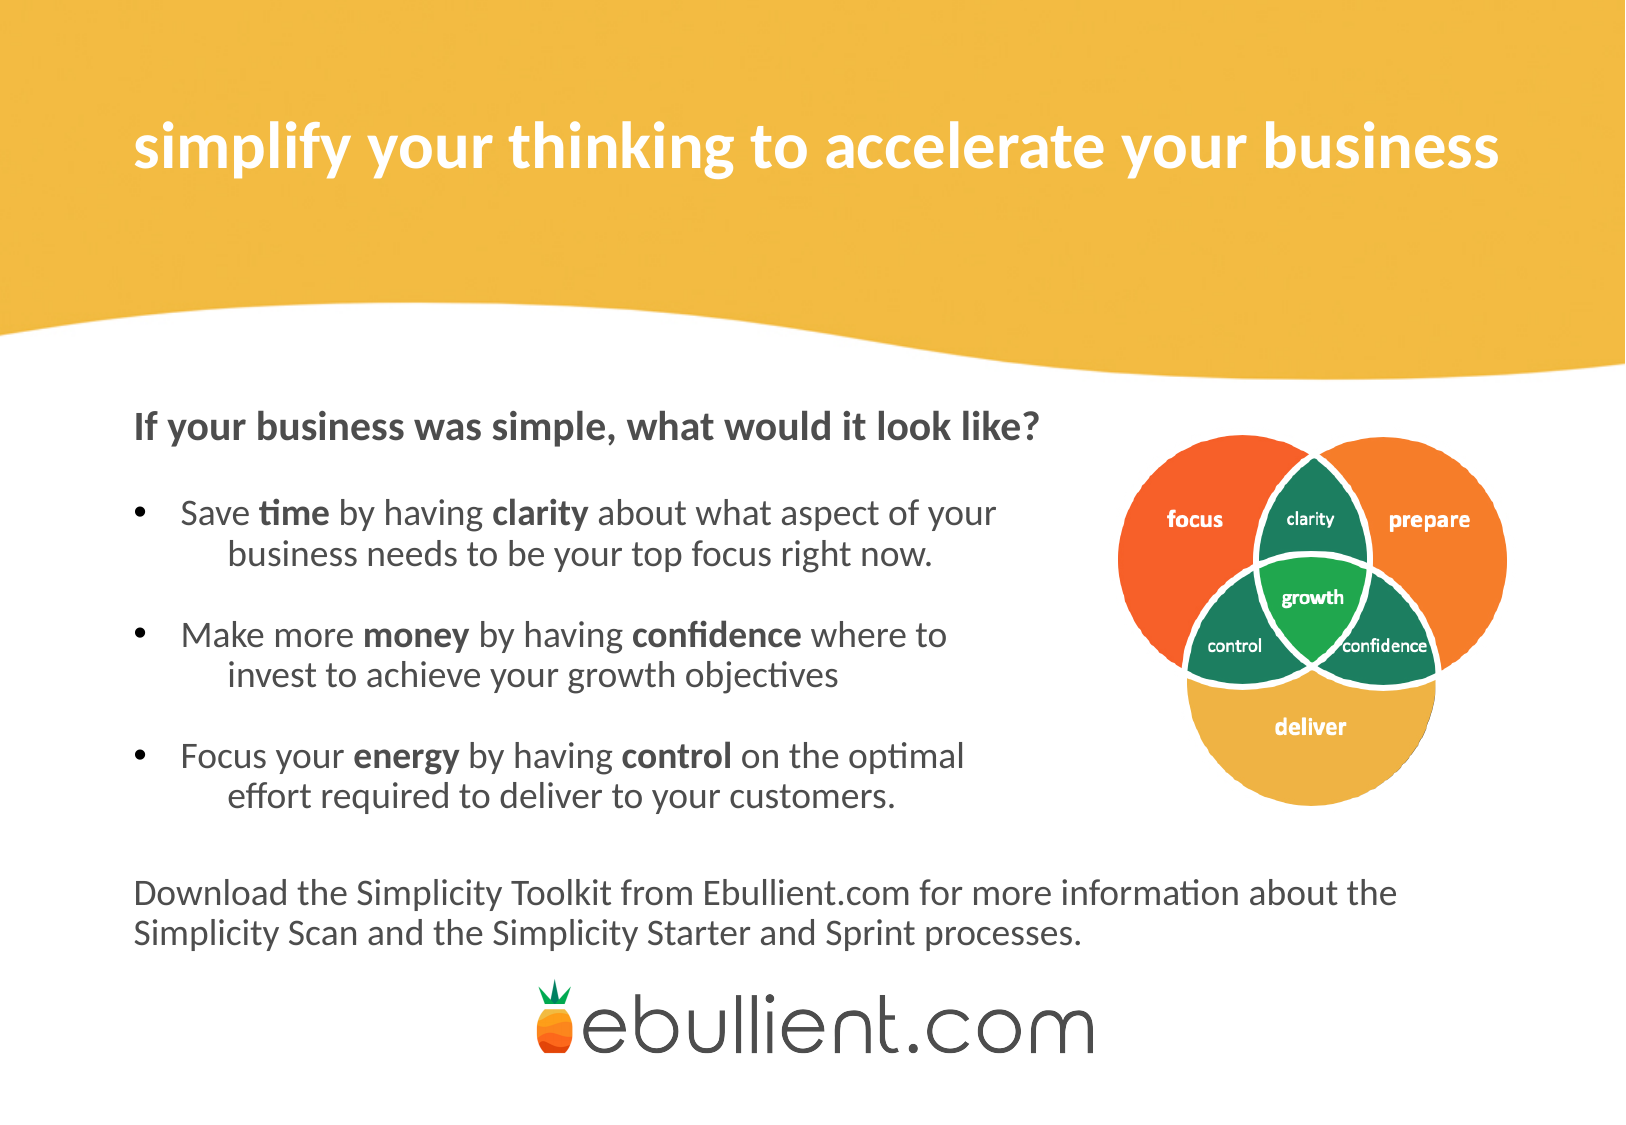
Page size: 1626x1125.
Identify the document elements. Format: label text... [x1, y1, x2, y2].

picture [1108, 408, 1519, 823]
text_box Download the Simplicity Toolkit from Ebullient.com for more information about the Simplicity Scan and the Simplicity Starter and Sprint processes. [118, 865, 1556, 963]
text_box If your business was simple, what would it look like? [118, 396, 1083, 458]
text_box simplify your thinking to accelerate your business [118, 103, 1556, 191]
text_box Save time by having clarity about what aspect of your business needs to be your top focus right now. Make more money by having confidence where to invest to achieve your growth objectives Focus your energy by having control on the optimal effort required to deliver to your customers. [118, 486, 1013, 829]
